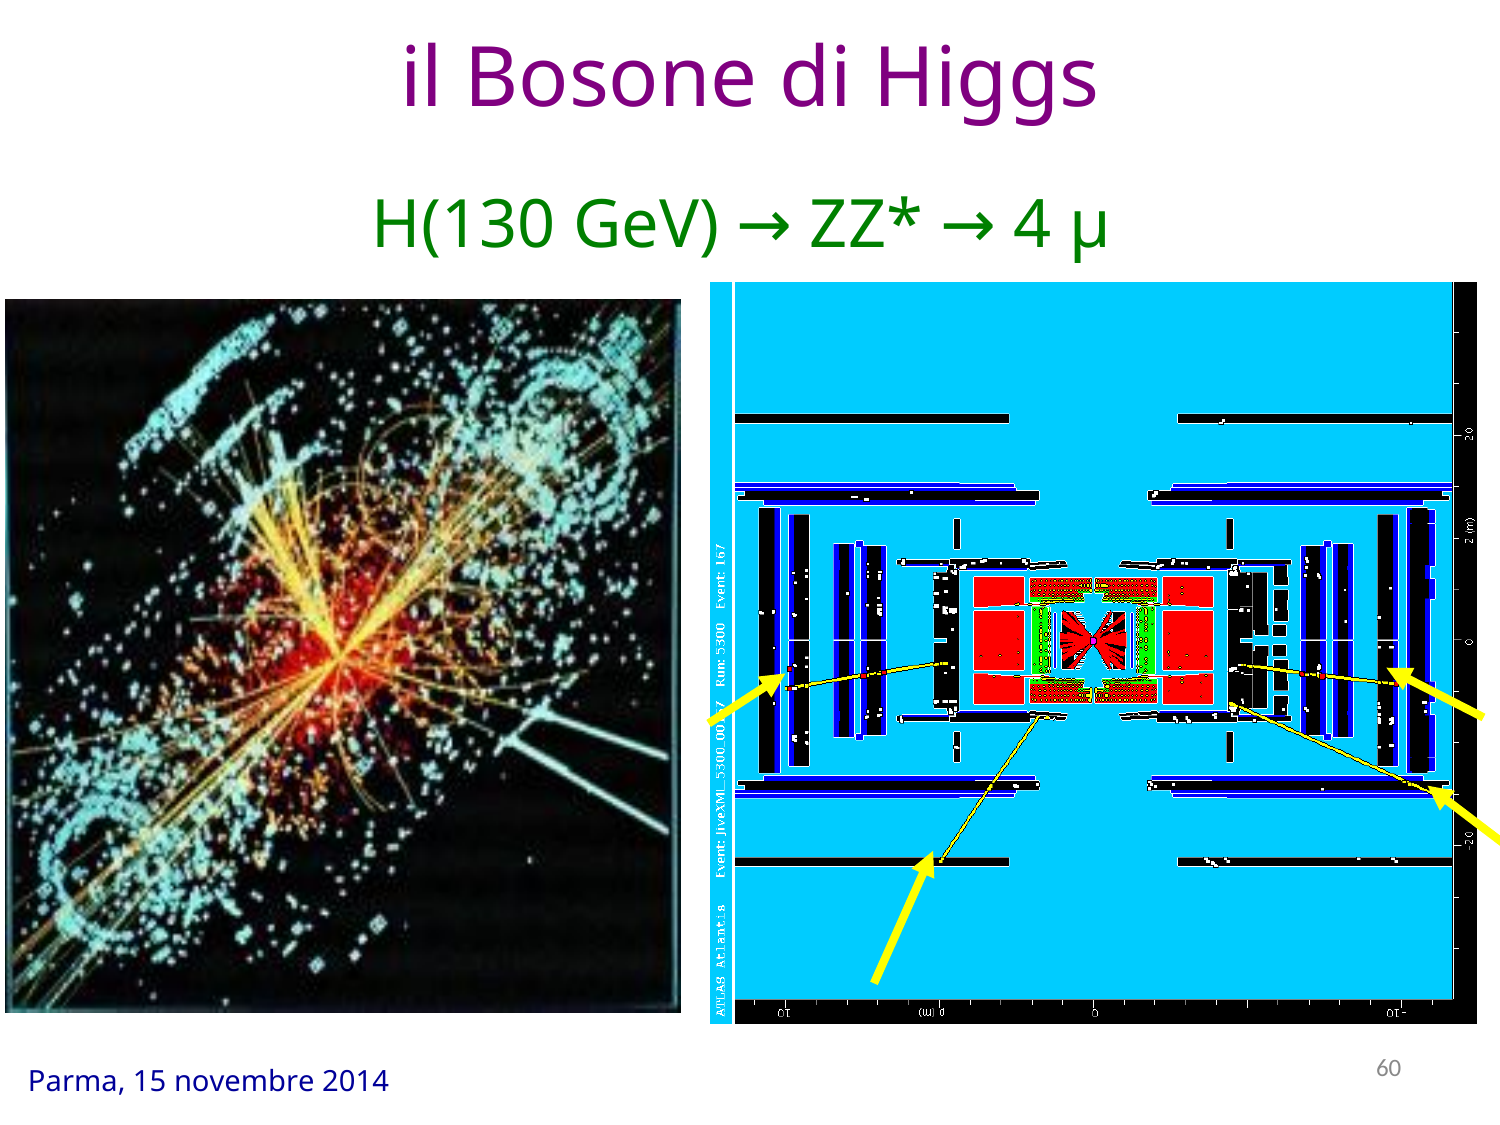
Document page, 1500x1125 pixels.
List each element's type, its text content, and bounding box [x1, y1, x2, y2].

picture [733, 713, 1478, 1025]
picture [786, 515, 1067, 766]
picture [1227, 732, 1233, 762]
picture [1120, 515, 1399, 772]
picture [1273, 625, 1286, 636]
picture [954, 732, 960, 762]
picture [759, 508, 780, 676]
picture [733, 301, 1039, 701]
picture [954, 519, 960, 549]
picture [974, 577, 1092, 704]
picture [1407, 684, 1435, 773]
picture [1148, 772, 1449, 798]
picture [1163, 611, 1213, 670]
picture [952, 834, 959, 844]
picture [934, 848, 1009, 866]
text_box <numero> [1074, 1042, 1417, 1095]
picture [1095, 577, 1213, 704]
picture [759, 685, 780, 773]
picture [1336, 750, 1351, 757]
picture [1407, 508, 1435, 687]
picture [961, 822, 967, 831]
text_box il Bosone di Higgs [41, 0, 1459, 132]
picture [1451, 708, 1478, 817]
picture [1354, 758, 1369, 765]
picture [1227, 519, 1233, 549]
picture [1278, 724, 1293, 731]
picture [1274, 590, 1288, 621]
subtitle H(130 GeV) → ZZ* → 4 μ [74, 149, 1416, 301]
picture [1001, 760, 1009, 771]
picture [1148, 280, 1478, 709]
picture [1060, 612, 1126, 669]
picture [974, 611, 1024, 670]
picture [1273, 645, 1286, 656]
picture [5, 299, 681, 1013]
